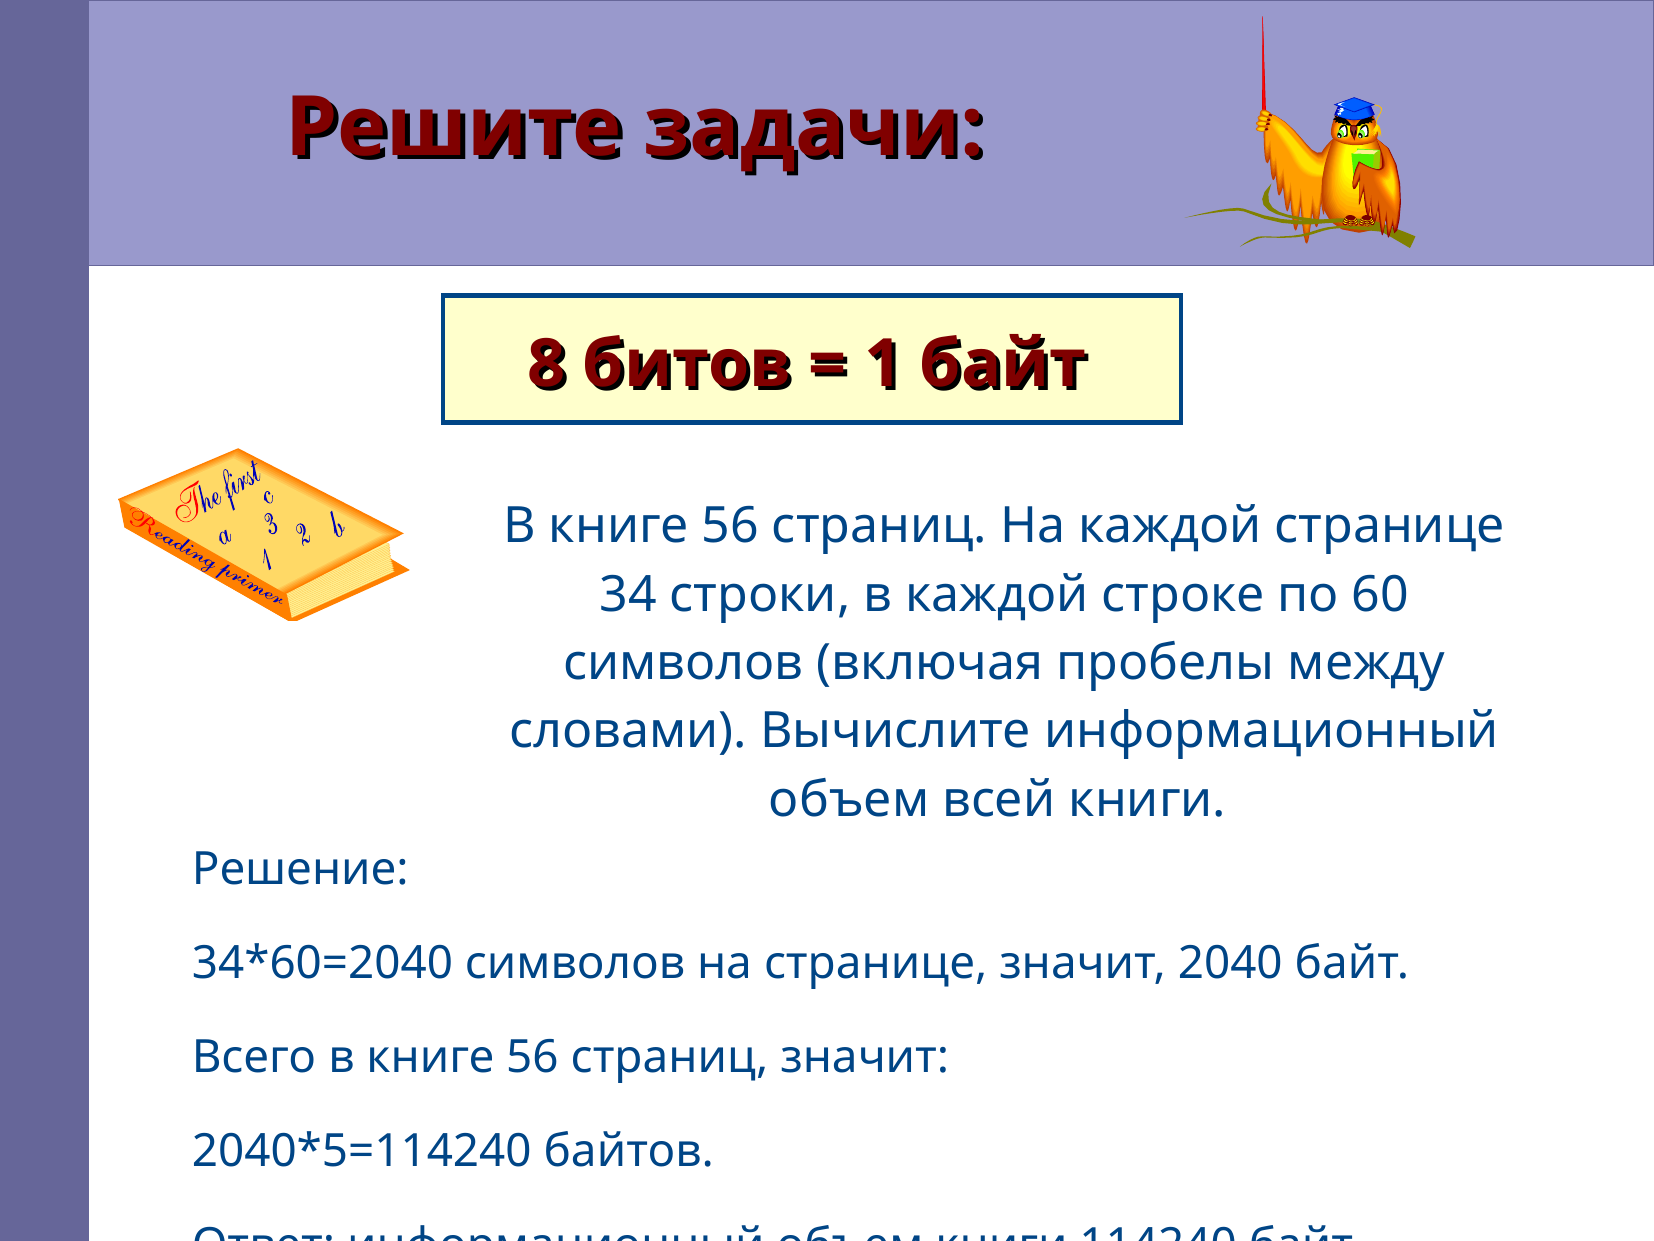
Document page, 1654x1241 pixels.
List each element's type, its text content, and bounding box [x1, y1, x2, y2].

text_box Решение: 34*60=2040 символов на странице, значит, 2040 байт. Всего в книге 56 страниц, значит: 2040*5=114240 байтов. Ответ: информационный объем книги 114240 байт. [177, 797, 1506, 1199]
text_box В книге 56 страниц. На каждой странице 34 строки, в каждой строке по 60 символов (включая пробелы между словами). Вычислите информационный объем всей книги. [473, 481, 1536, 839]
picture [118, 442, 414, 621]
text_box 8 битов = 1 байт [457, 307, 1157, 414]
text_box Решите задачи: [147, 59, 1123, 183]
text_box [442, 295, 1182, 423]
picture [1184, 15, 1418, 266]
